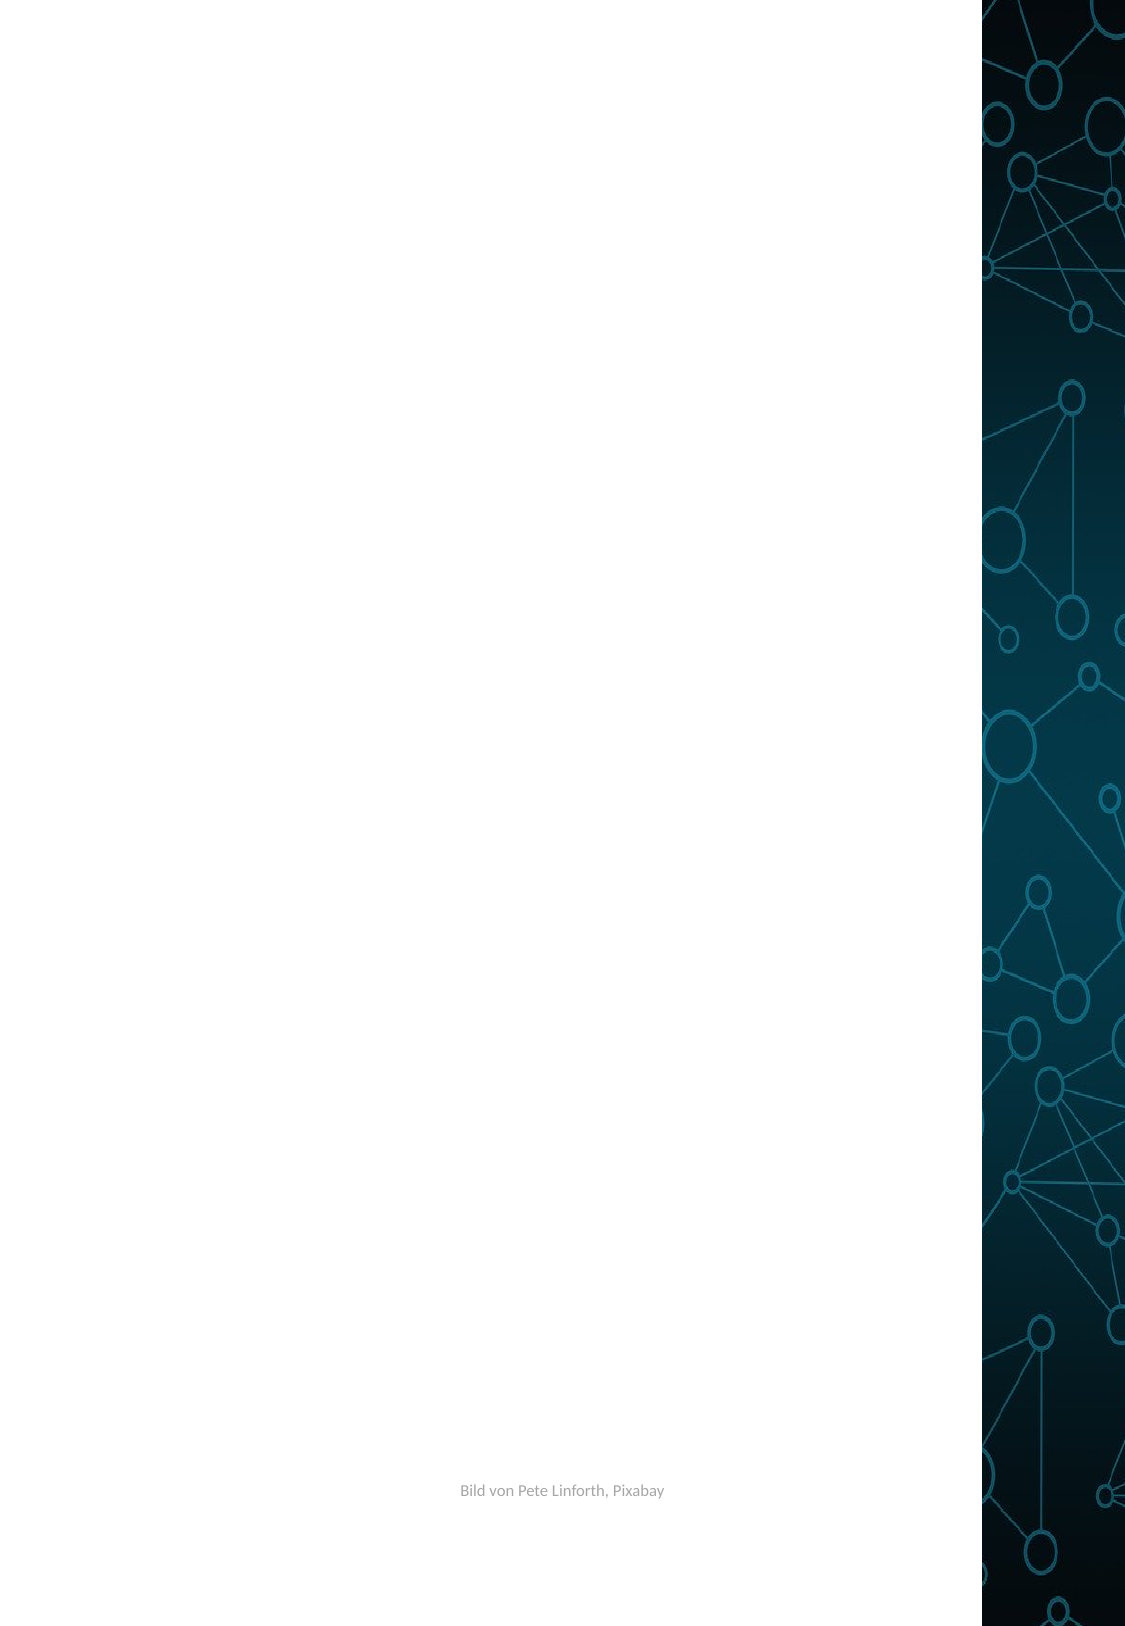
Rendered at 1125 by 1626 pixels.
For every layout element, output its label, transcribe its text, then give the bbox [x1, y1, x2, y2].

text_box Bild von Pete Linforth, Pixabay [77, 1408, 1048, 1572]
